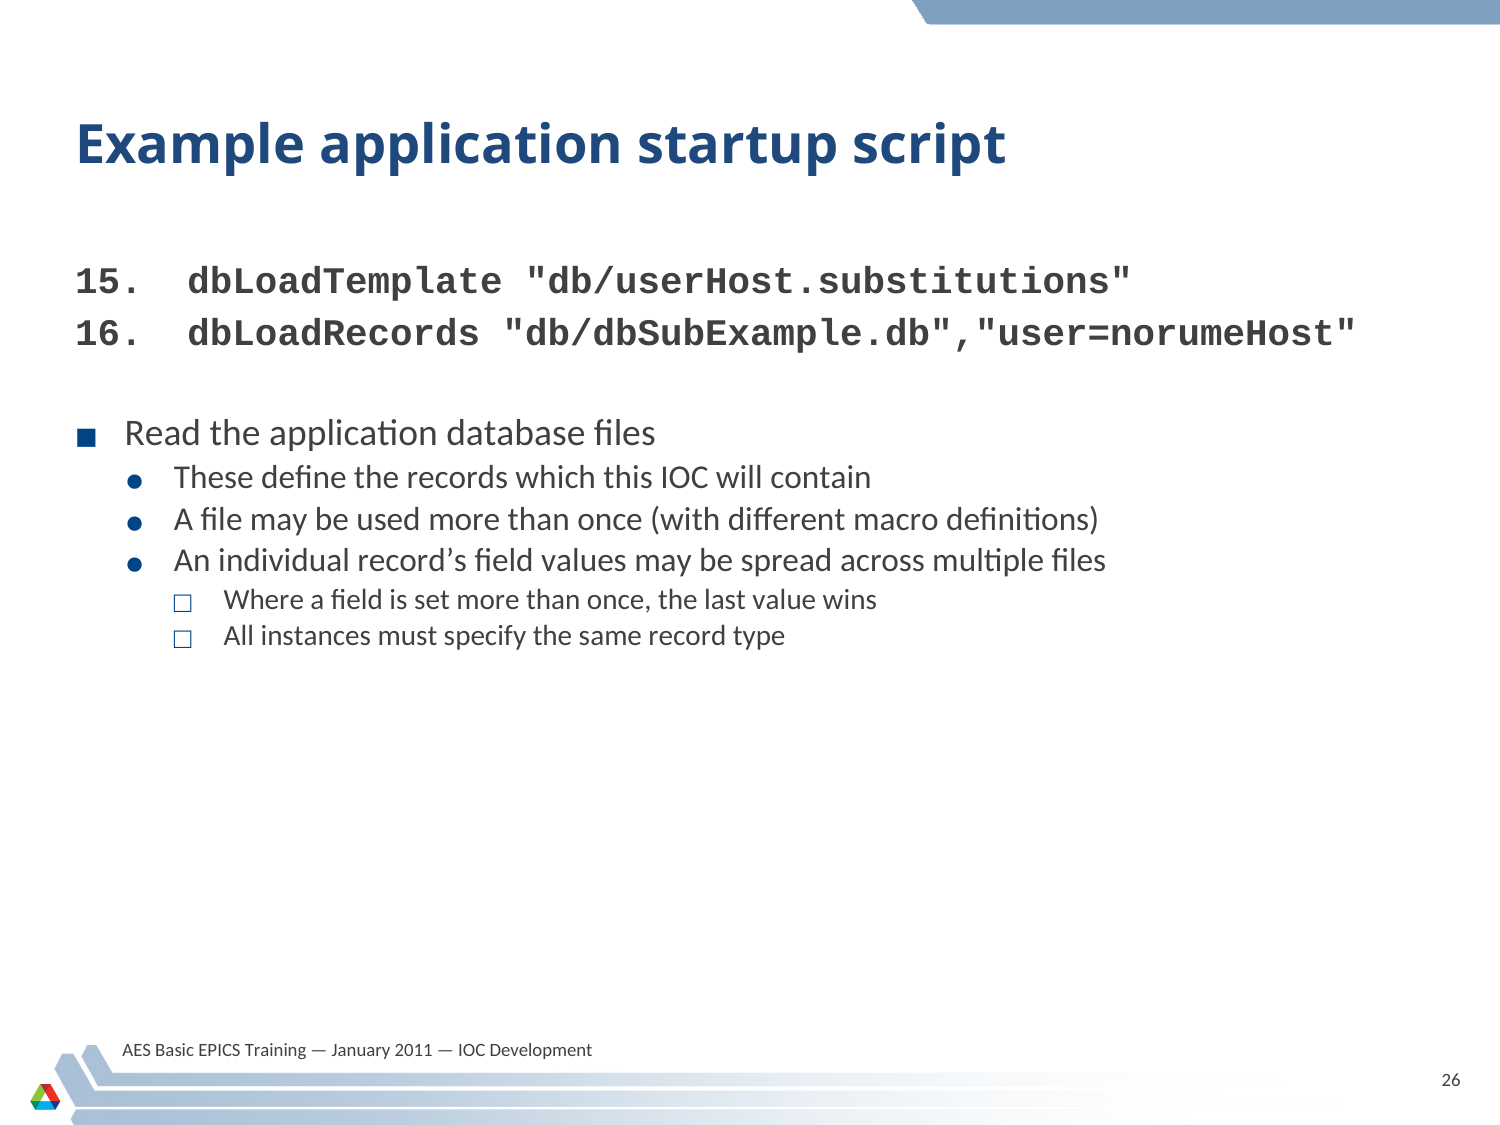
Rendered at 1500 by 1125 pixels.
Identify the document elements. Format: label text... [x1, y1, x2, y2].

list 15. dbLoadTemplate "db/userHost.substitutions" 16. dbLoadRecords "db/dbSubExample.db","user=norumeHost" Read the application database files These define the records which this IOC will contain A file may be used more than once (with different macro definitions) An individual record’s field values may be spread across multiple files Where a field is set more than once, the last value wins All instances must specify the same record type [75, 262, 1426, 687]
picture [0, 0, 1500, 26]
title Example application startup script [75, 111, 1426, 175]
picture [0, 1037, 1500, 1125]
